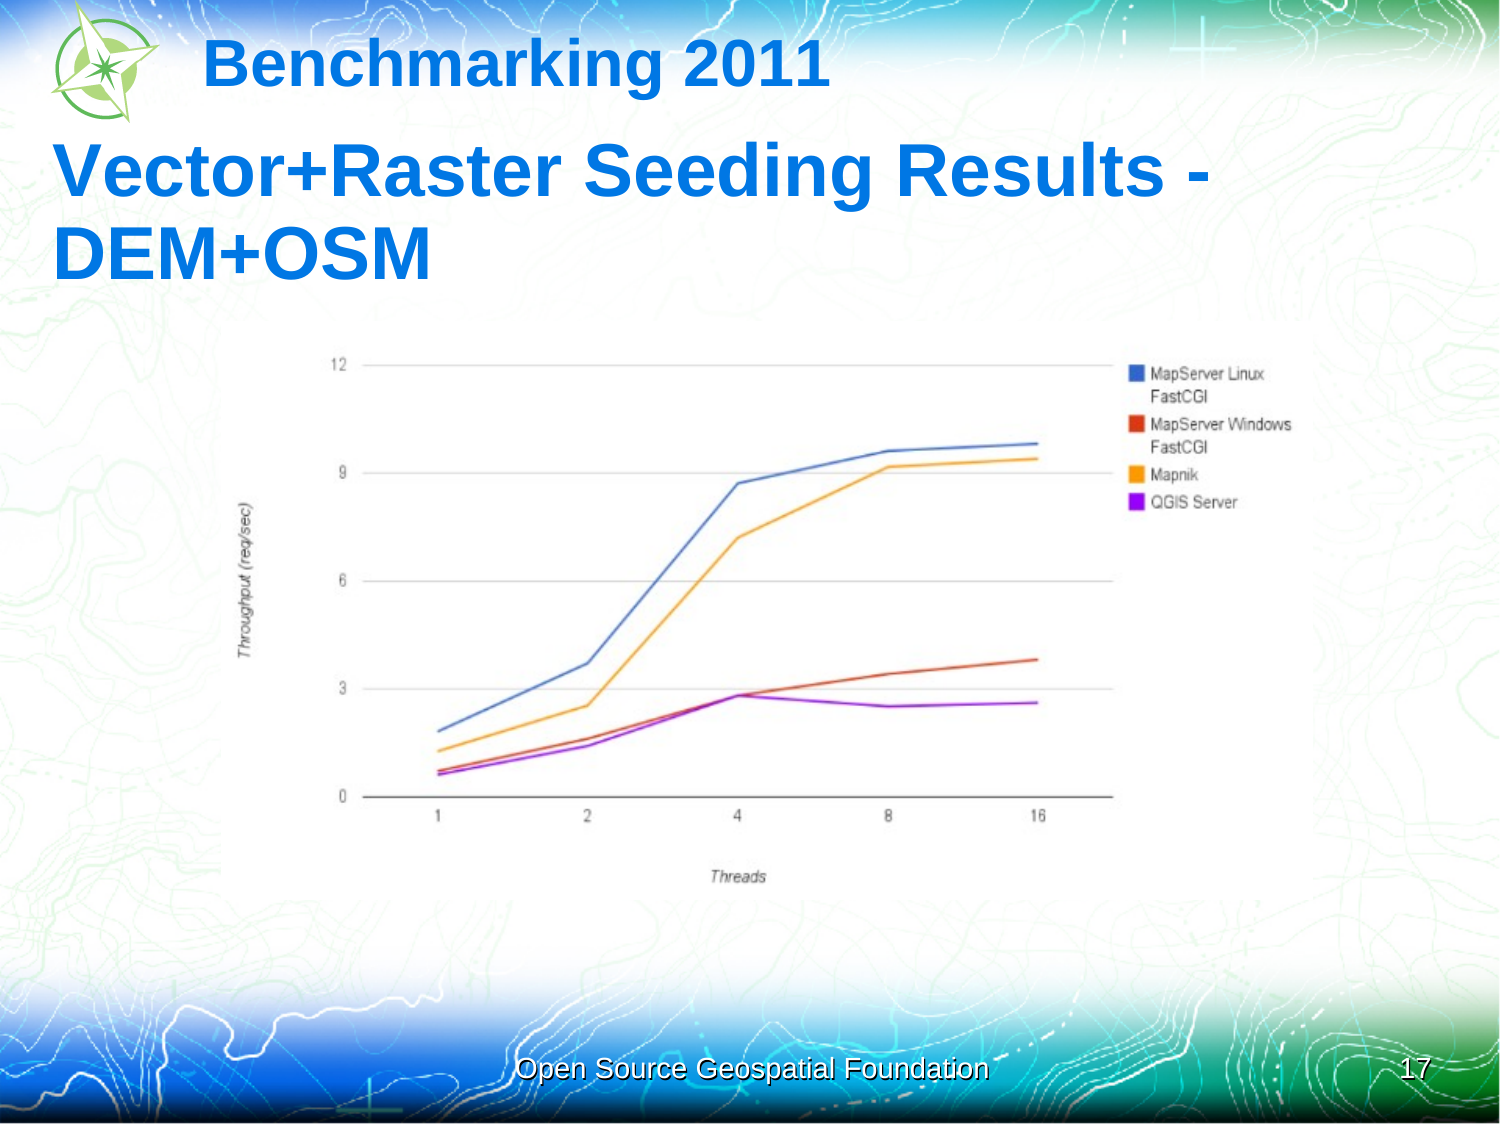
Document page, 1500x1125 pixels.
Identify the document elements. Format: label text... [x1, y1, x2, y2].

title Vector+Raster Seeding Results - DEM+OSM [37, 116, 1500, 305]
text_box Open Source Geospatial Foundation [383, 1045, 1122, 1112]
title Benchmarking 2011 [187, 11, 1487, 113]
text_box <number> [1134, 1045, 1447, 1112]
picture [0, 0, 1500, 1125]
